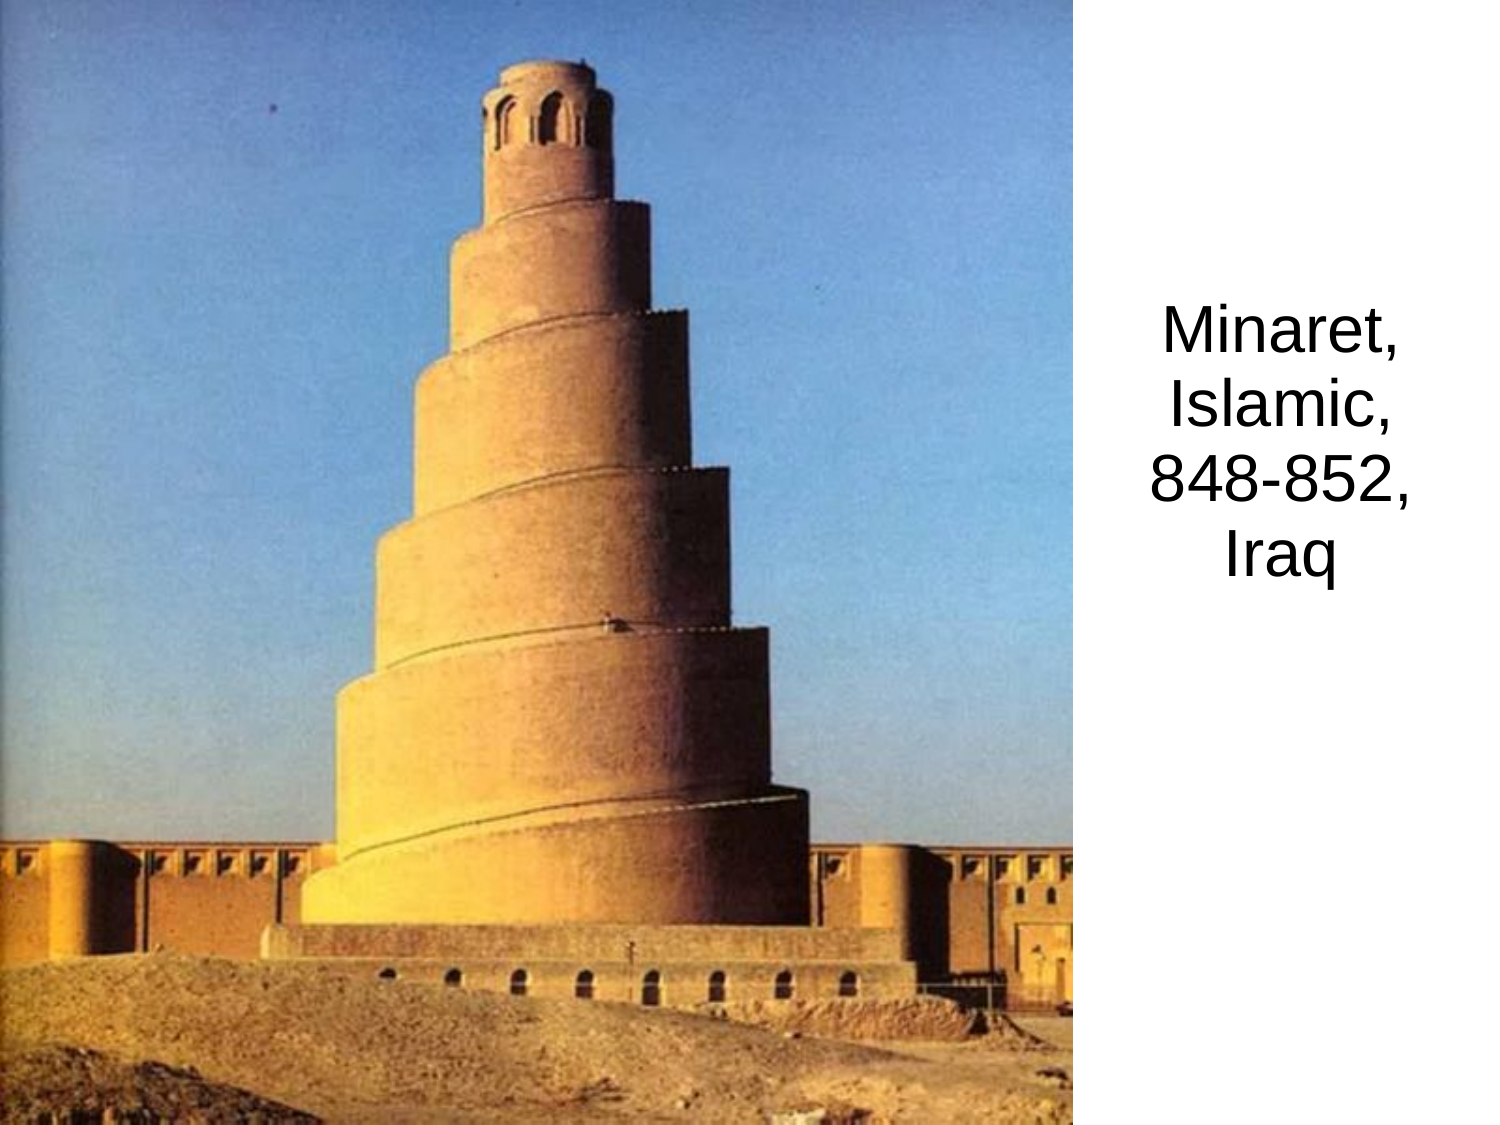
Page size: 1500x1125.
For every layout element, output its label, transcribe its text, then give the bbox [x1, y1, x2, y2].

title Minaret, Islamic, 848-852, Iraq [1087, 45, 1476, 838]
picture [0, 0, 1073, 1125]
